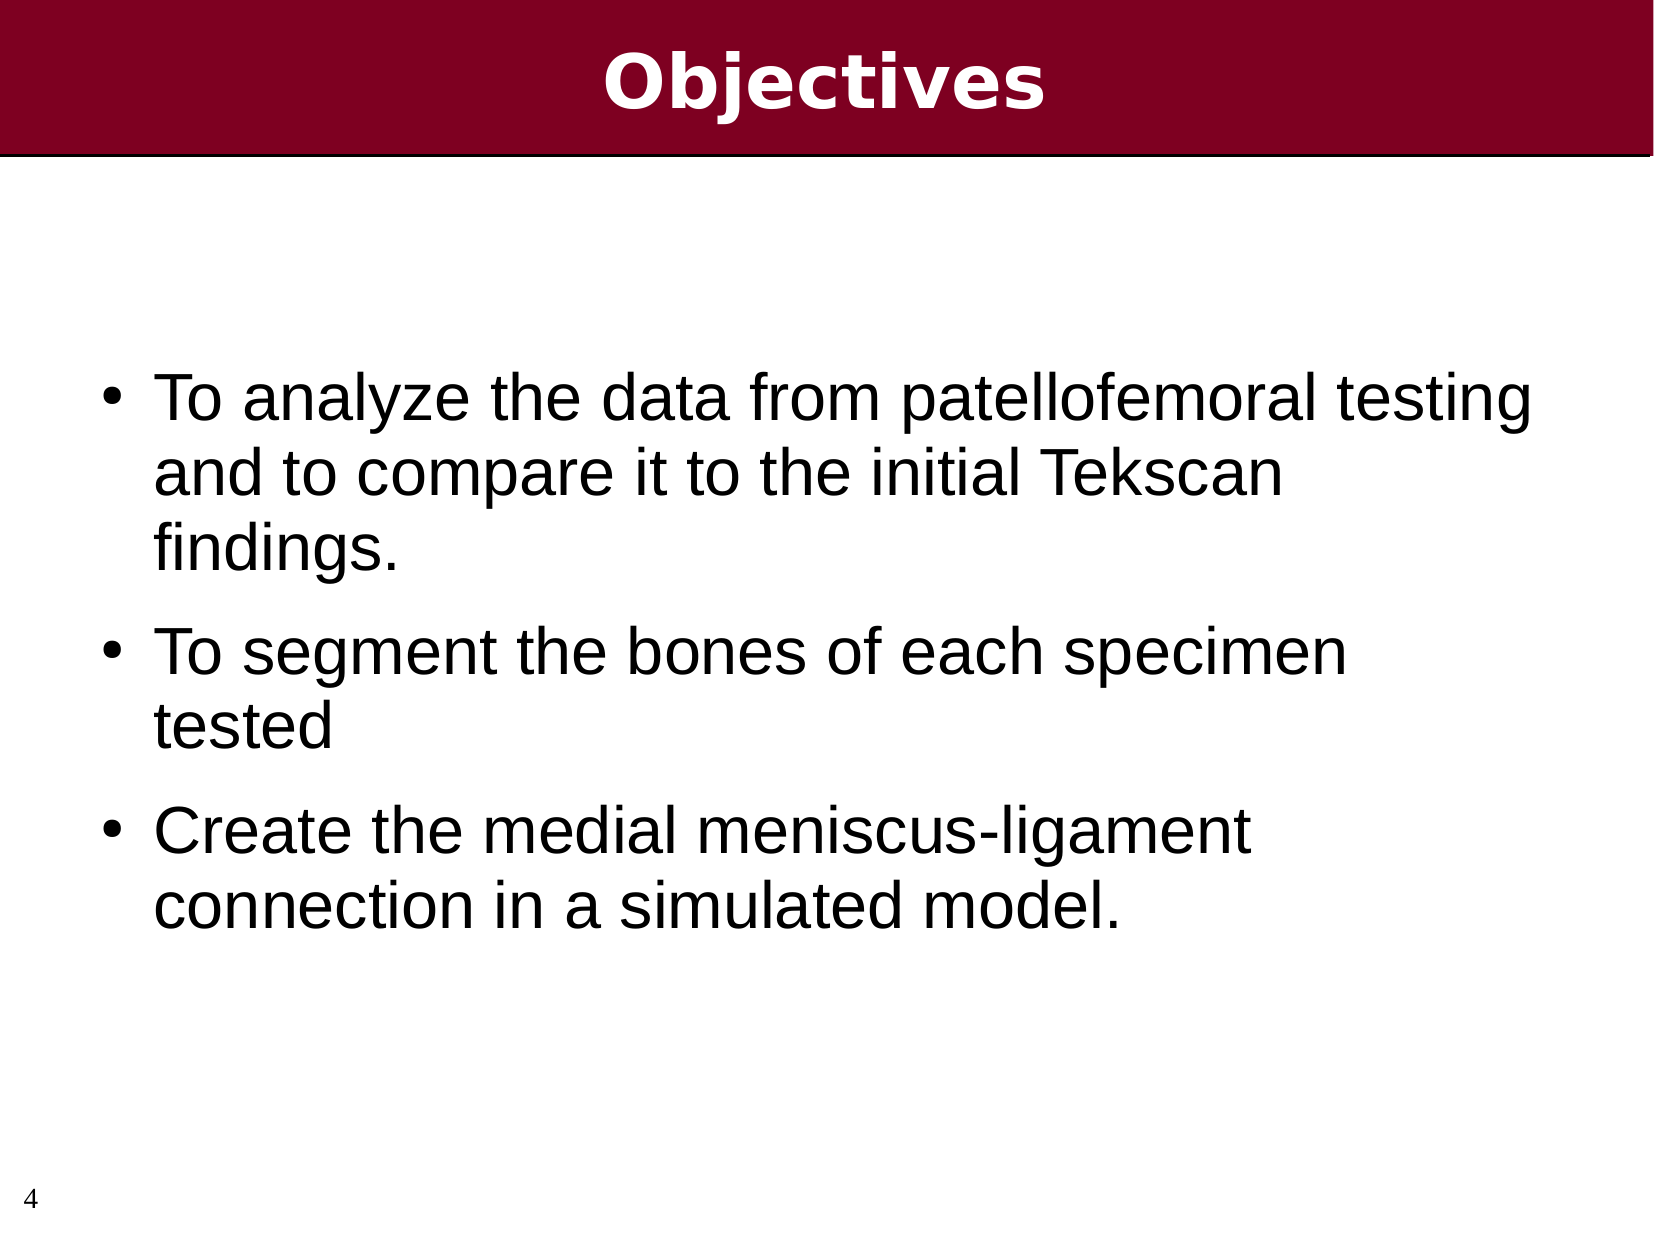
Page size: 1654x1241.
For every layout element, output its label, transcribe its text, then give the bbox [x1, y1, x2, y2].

list To analyze the data from patellofemoral testing and to compare it to the initial Tekscan findings. To segment the bones of each specimen tested Create the medial meniscus-ligament connection in a simulated model. [82, 255, 1538, 976]
text_box [0, 0, 1654, 156]
text_box Objectives [0, 31, 1651, 134]
